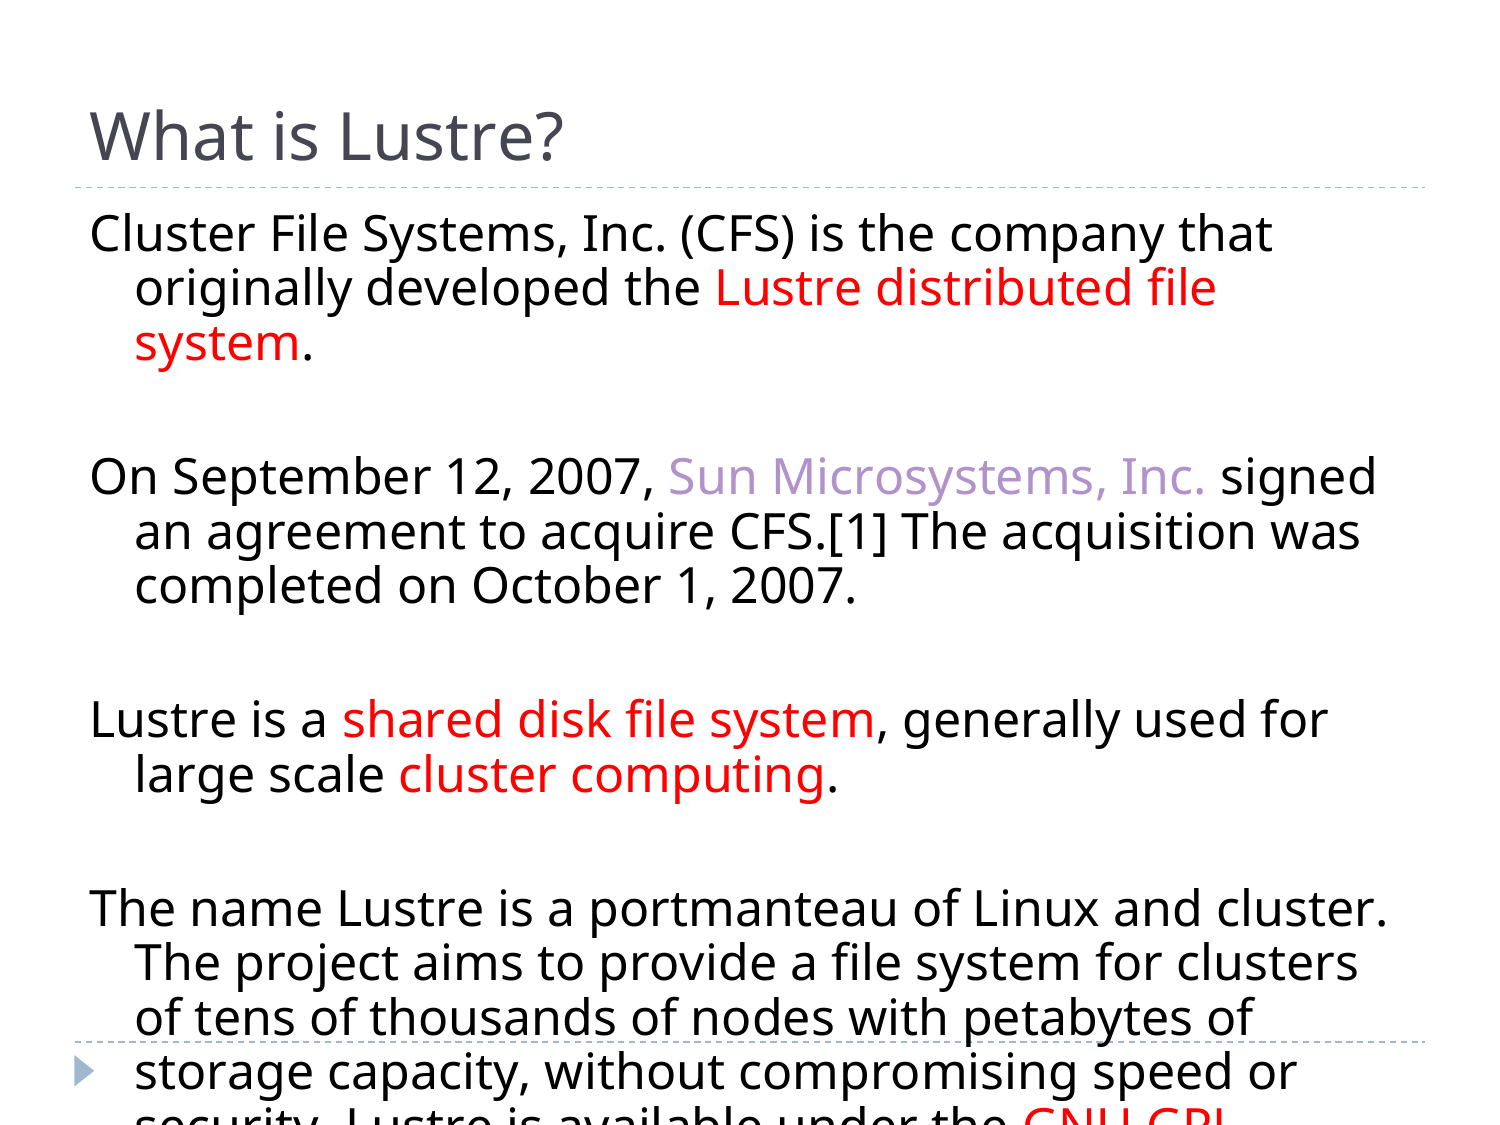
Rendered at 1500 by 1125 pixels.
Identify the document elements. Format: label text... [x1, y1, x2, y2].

list Cluster File Systems, Inc. (CFS) is the company that originally developed the Lustre distributed file system. On September 12, 2007, Sun Microsystems, Inc. signed an agreement to acquire CFS.[1] The acquisition was completed on October 1, 2007. Lustre is a shared disk file system, generally used for large scale cluster computing. The name Lustre is a portmanteau of Linux and cluster. The project aims to provide a file system for clusters of tens of thousands of nodes with petabytes of storage capacity, without compromising speed or security. Lustre is available under the GNU GPL. [75, 200, 1426, 1017]
title What is Lustre? [75, 24, 1426, 188]
